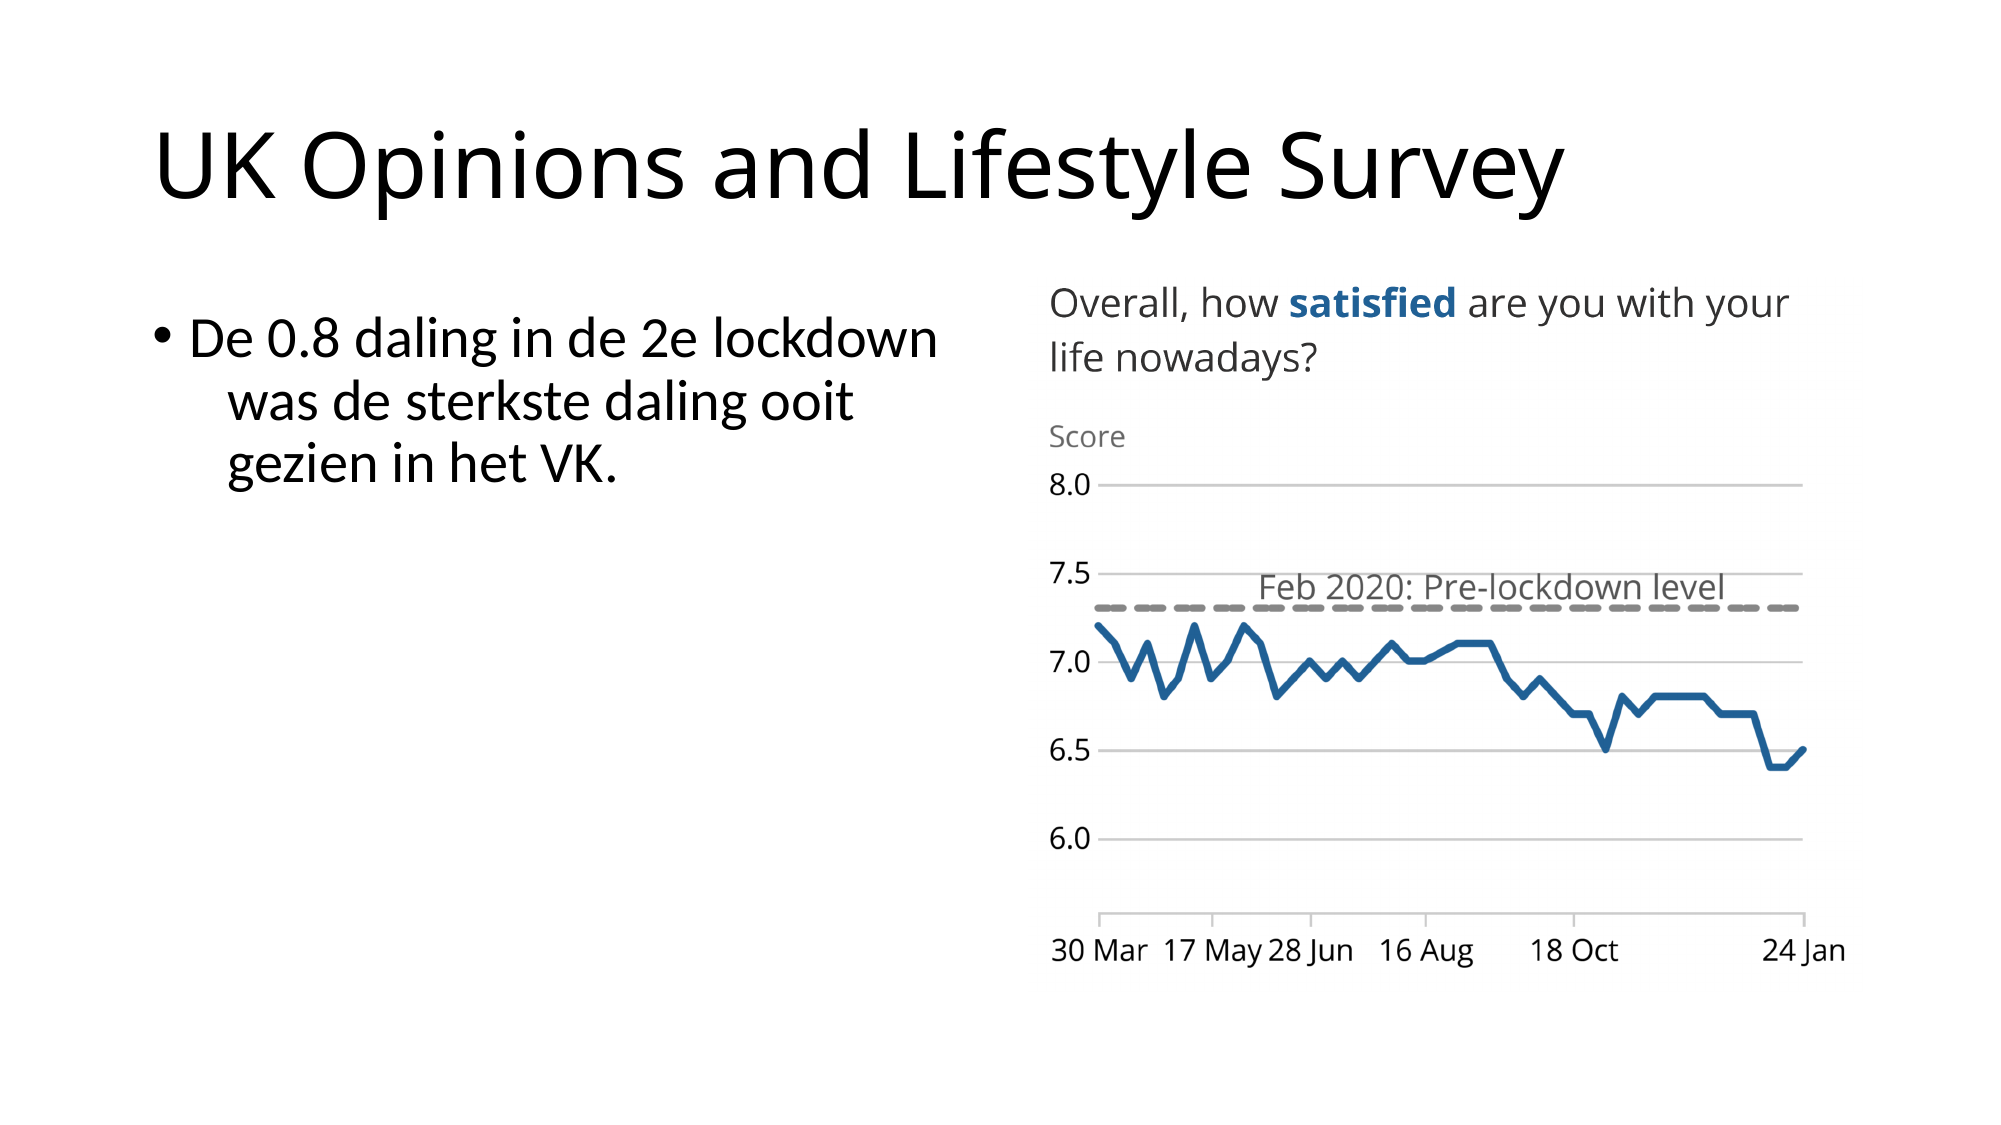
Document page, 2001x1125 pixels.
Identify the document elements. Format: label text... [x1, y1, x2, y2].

list De 0.8 daling in de 2e lockdown was de sterkste daling ooit gezien in het VK. [137, 299, 1000, 1014]
title UK Opinions and Lifestyle Survey [137, 59, 1863, 278]
picture [1028, 277, 1863, 992]
